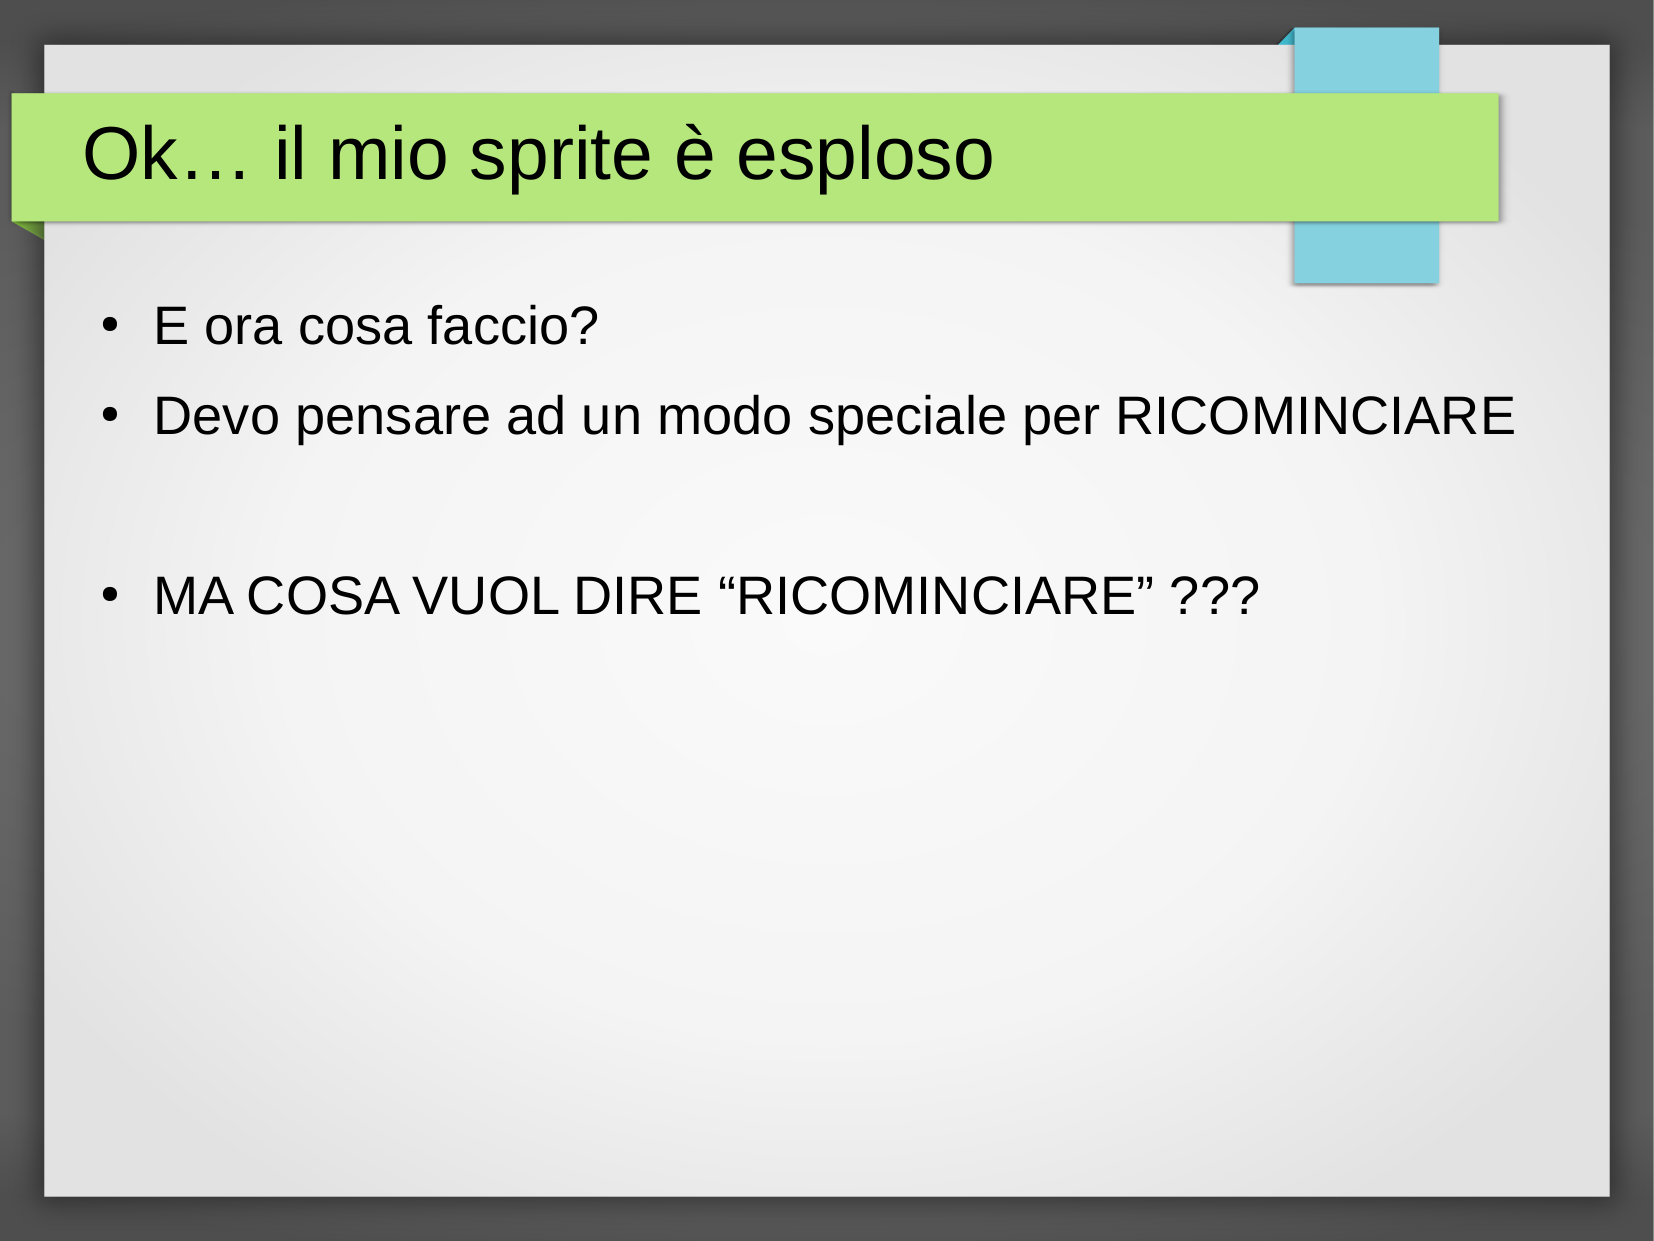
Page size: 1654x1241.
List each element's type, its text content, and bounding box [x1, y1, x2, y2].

picture [0, 0, 1654, 1241]
list E ora cosa faccio? Devo pensare ad un modo speciale per RICOMINCIARE MA COSA VUOL DIRE “RICOMINCIARE” ??? [82, 295, 1571, 1015]
title Ok… il mio sprite è esploso [82, 94, 1264, 213]
